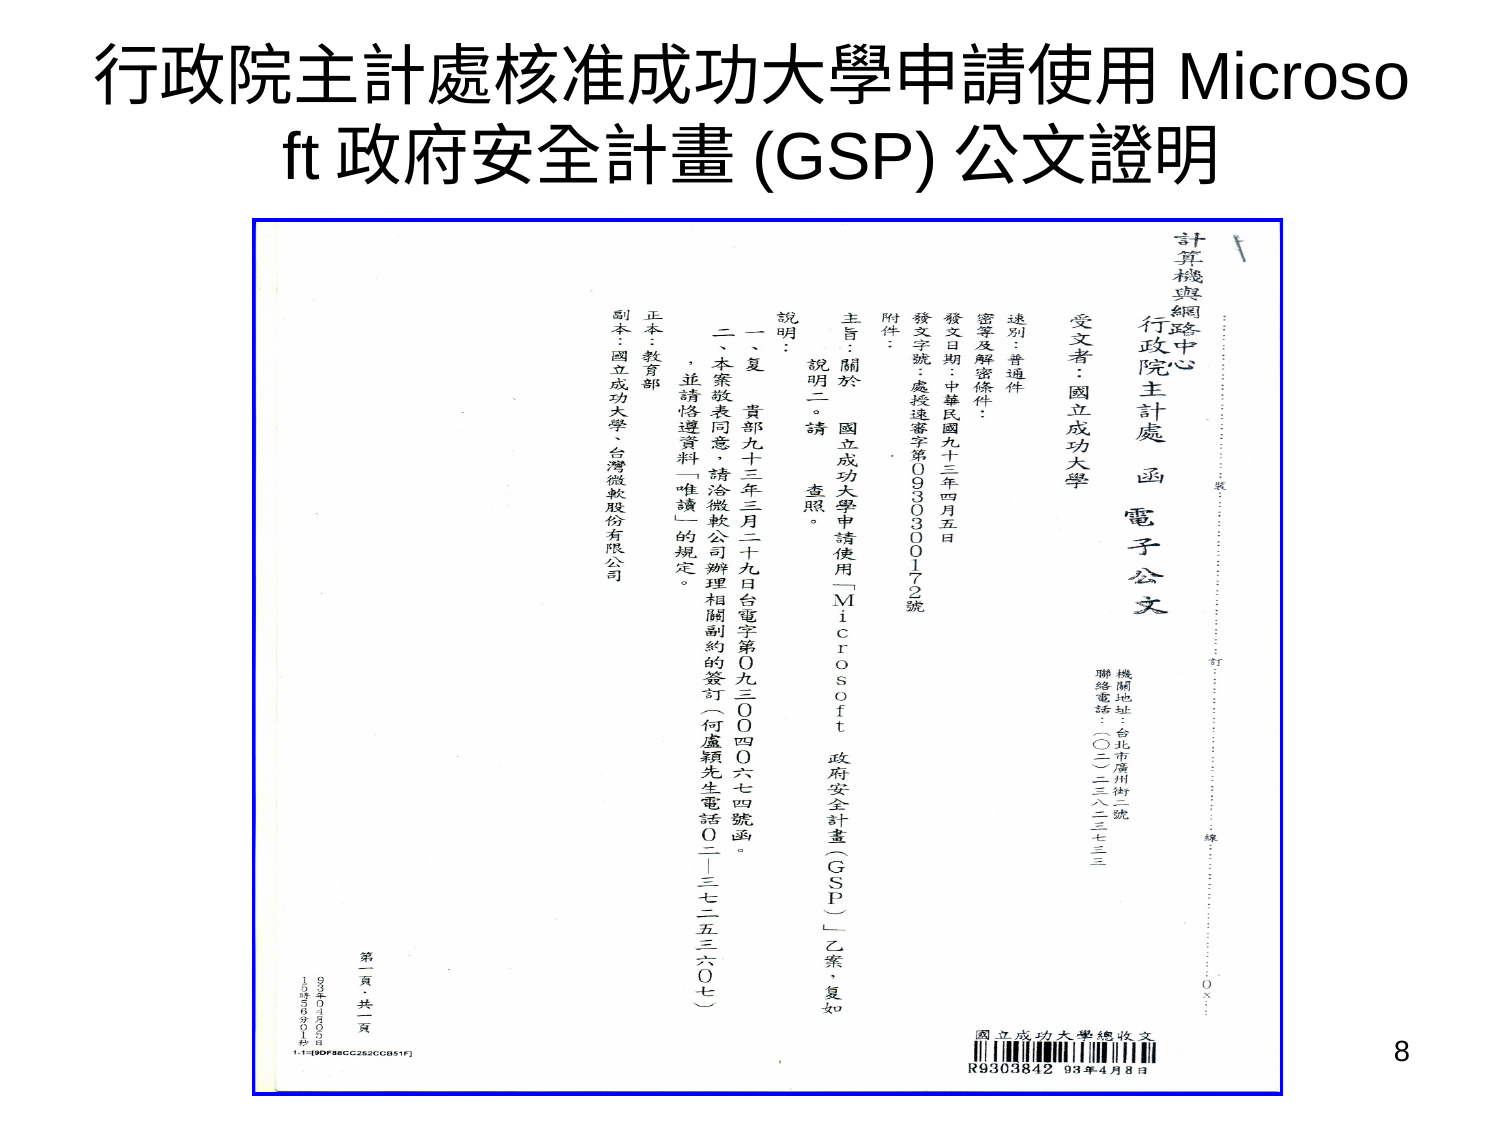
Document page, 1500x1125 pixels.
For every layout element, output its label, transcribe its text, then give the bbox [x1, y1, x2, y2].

picture [255, 222, 1280, 1092]
title 行政院主計處核准成功大學申請使用Microsoft政府安全計畫(GSP)公文證明 [76, 19, 1427, 207]
slide_number <編號> [1074, 1024, 1425, 1103]
